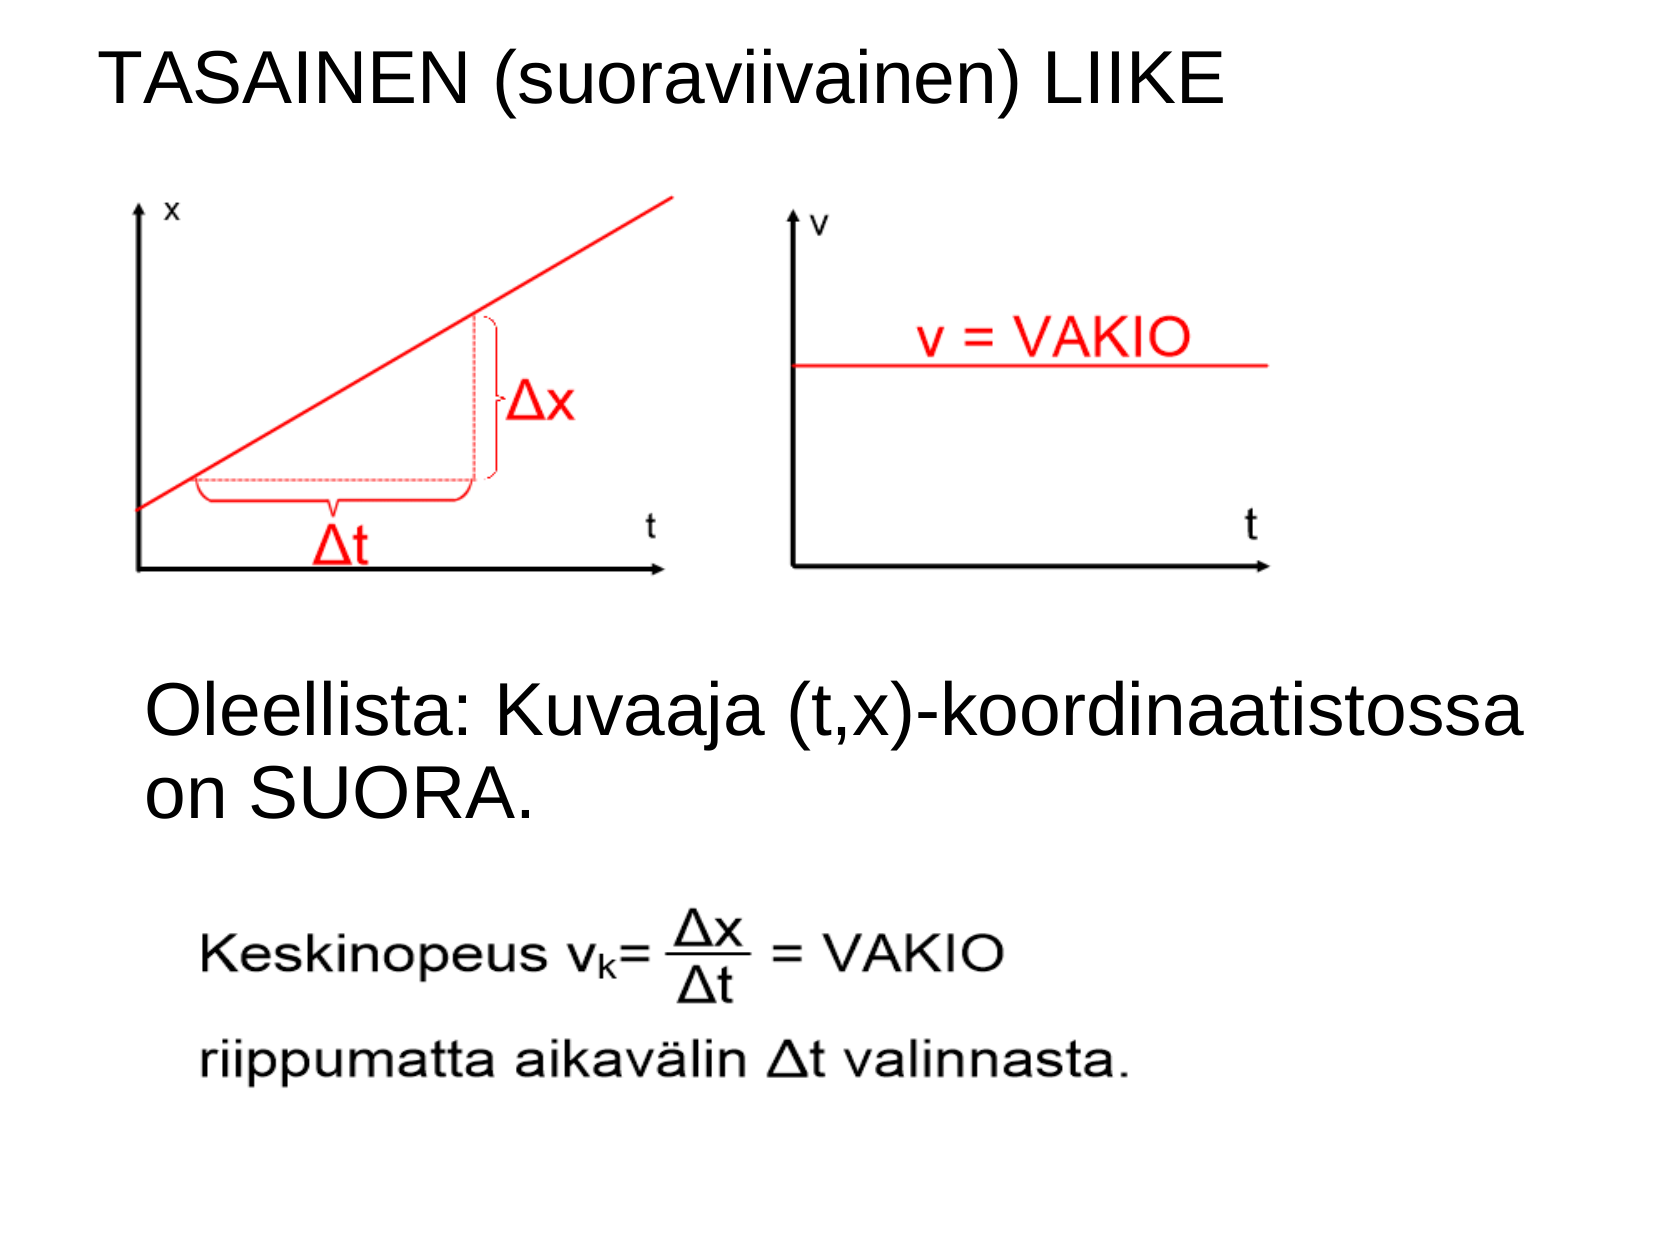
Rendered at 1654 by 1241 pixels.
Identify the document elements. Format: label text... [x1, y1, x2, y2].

text_box TASAINEN (suoraviivainen) LIIKE [82, 23, 1501, 154]
picture [94, 155, 1303, 603]
picture [151, 864, 1253, 1111]
text_box Oleellista: Kuvaaja (t,x)-koordinaatistossa on SUORA. [129, 655, 1607, 839]
